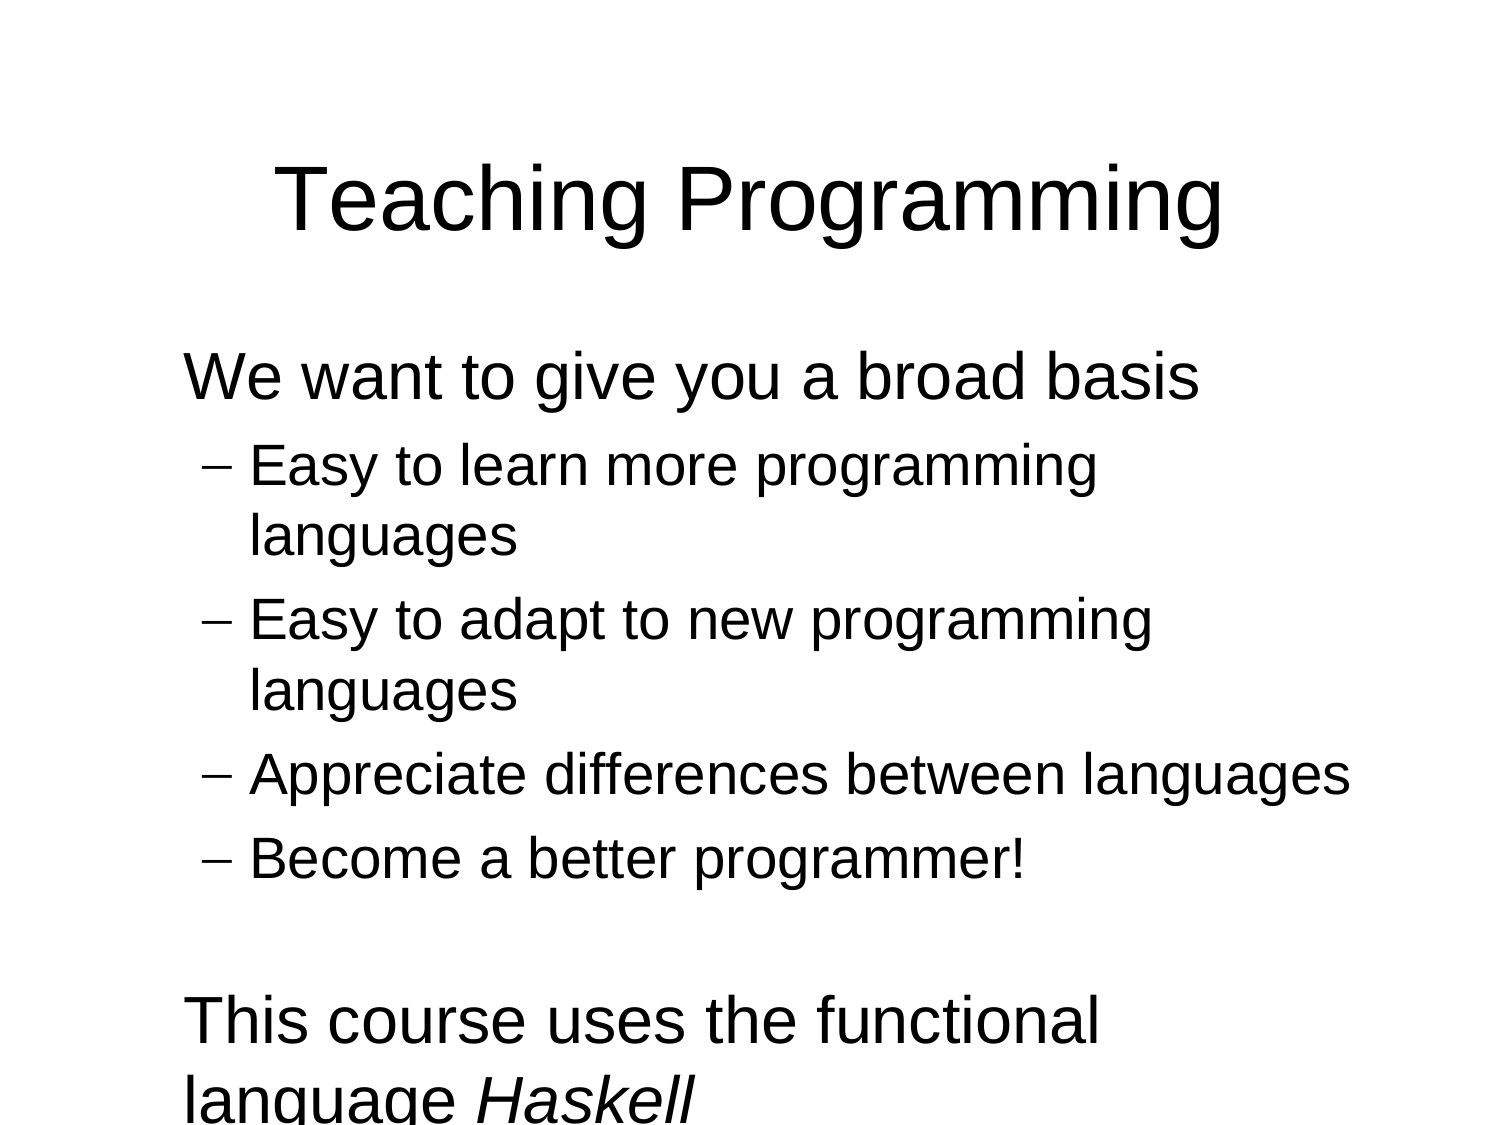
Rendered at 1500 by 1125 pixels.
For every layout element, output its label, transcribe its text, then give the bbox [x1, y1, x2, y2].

list We want to give you a broad basis Easy to learn more programming languages Easy to adapt to new programming languages Appreciate differences between languages Become a better programmer! This course uses the functional language Haskell http://haskell.org/ [112, 324, 1388, 978]
title Teaching Programming [112, 99, 1388, 288]
